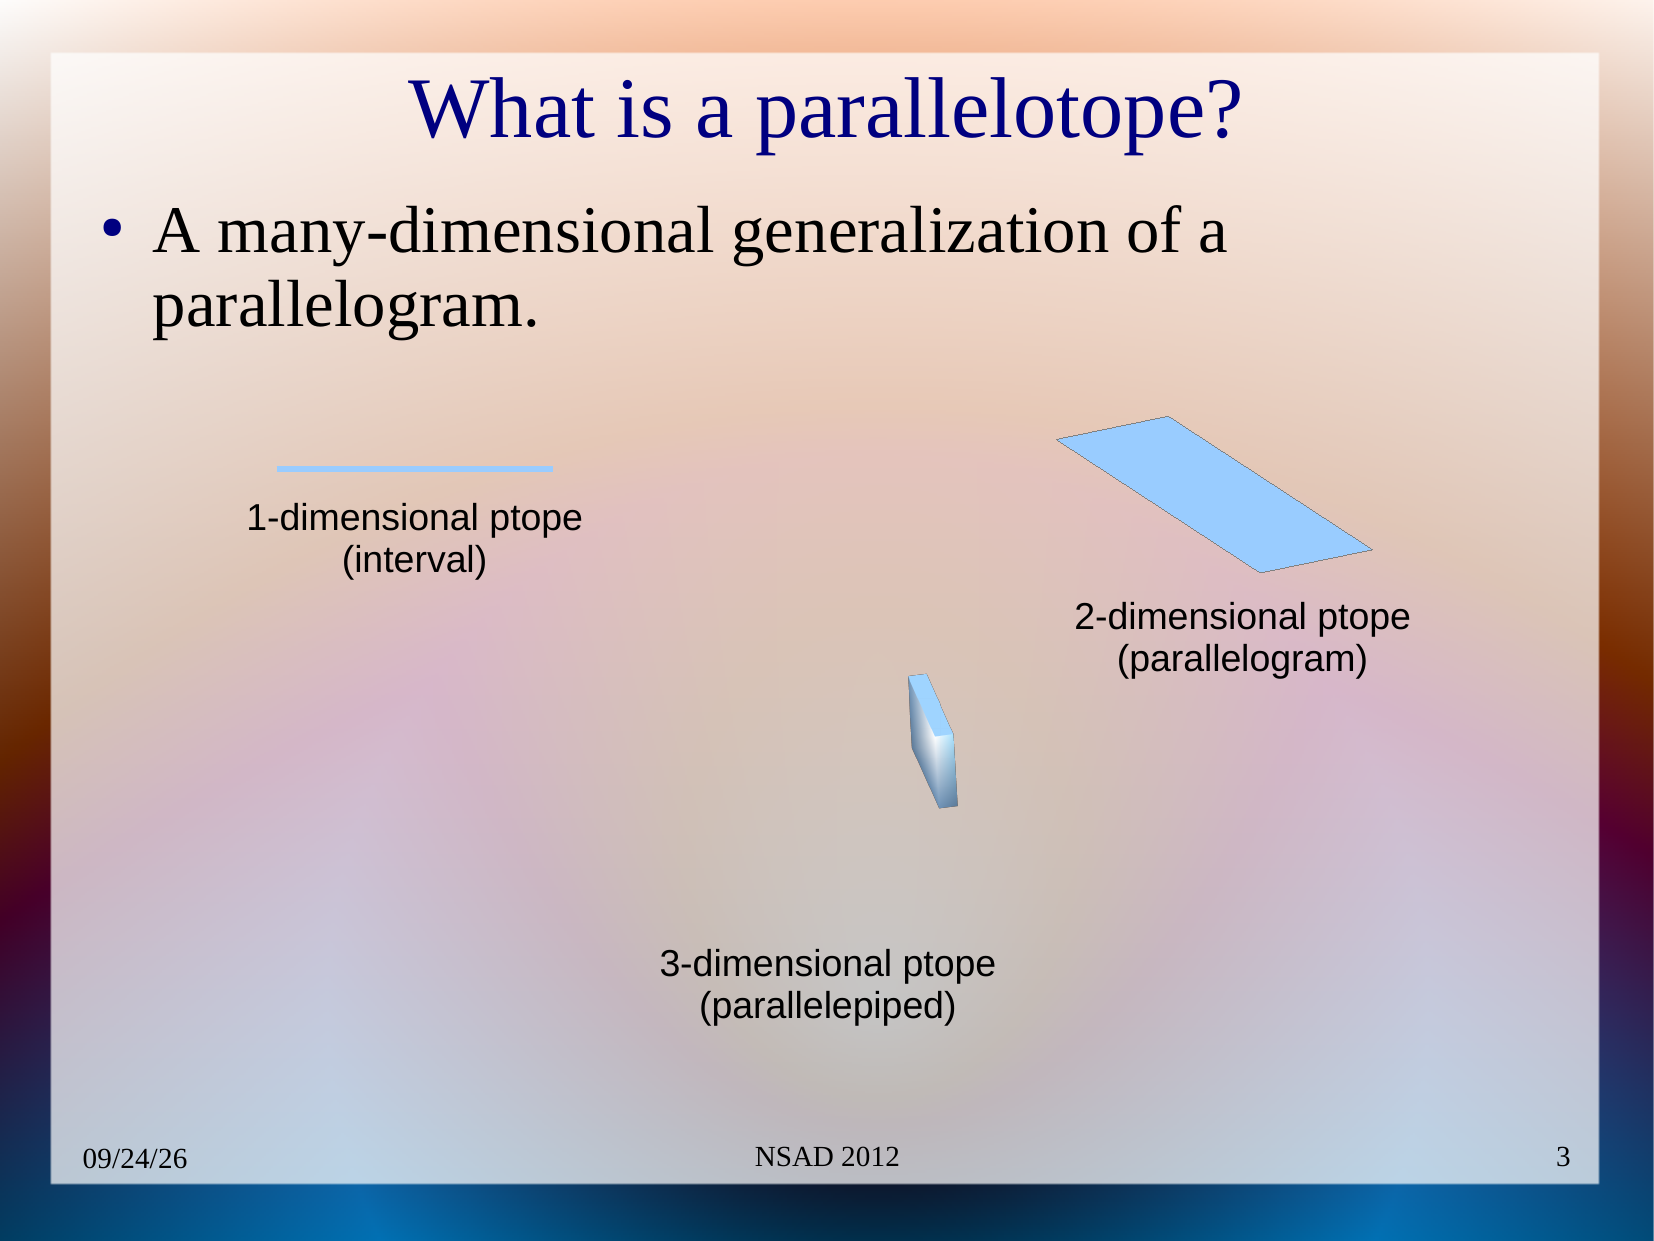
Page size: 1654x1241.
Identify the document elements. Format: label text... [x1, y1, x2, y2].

list A many-dimensional generalization of a parallelogram. [82, 192, 1571, 1131]
text_box 2-dimensional ptope (parallelogram) [1039, 588, 1446, 688]
text_box 3-dimensional ptope (parallelepiped) [620, 935, 1036, 1035]
text_box 1-dimensional ptope (interval) [231, 489, 599, 588]
picture [0, 0, 1654, 1241]
title What is a parallelotope? [82, 60, 1571, 156]
text_box [1056, 416, 1373, 573]
